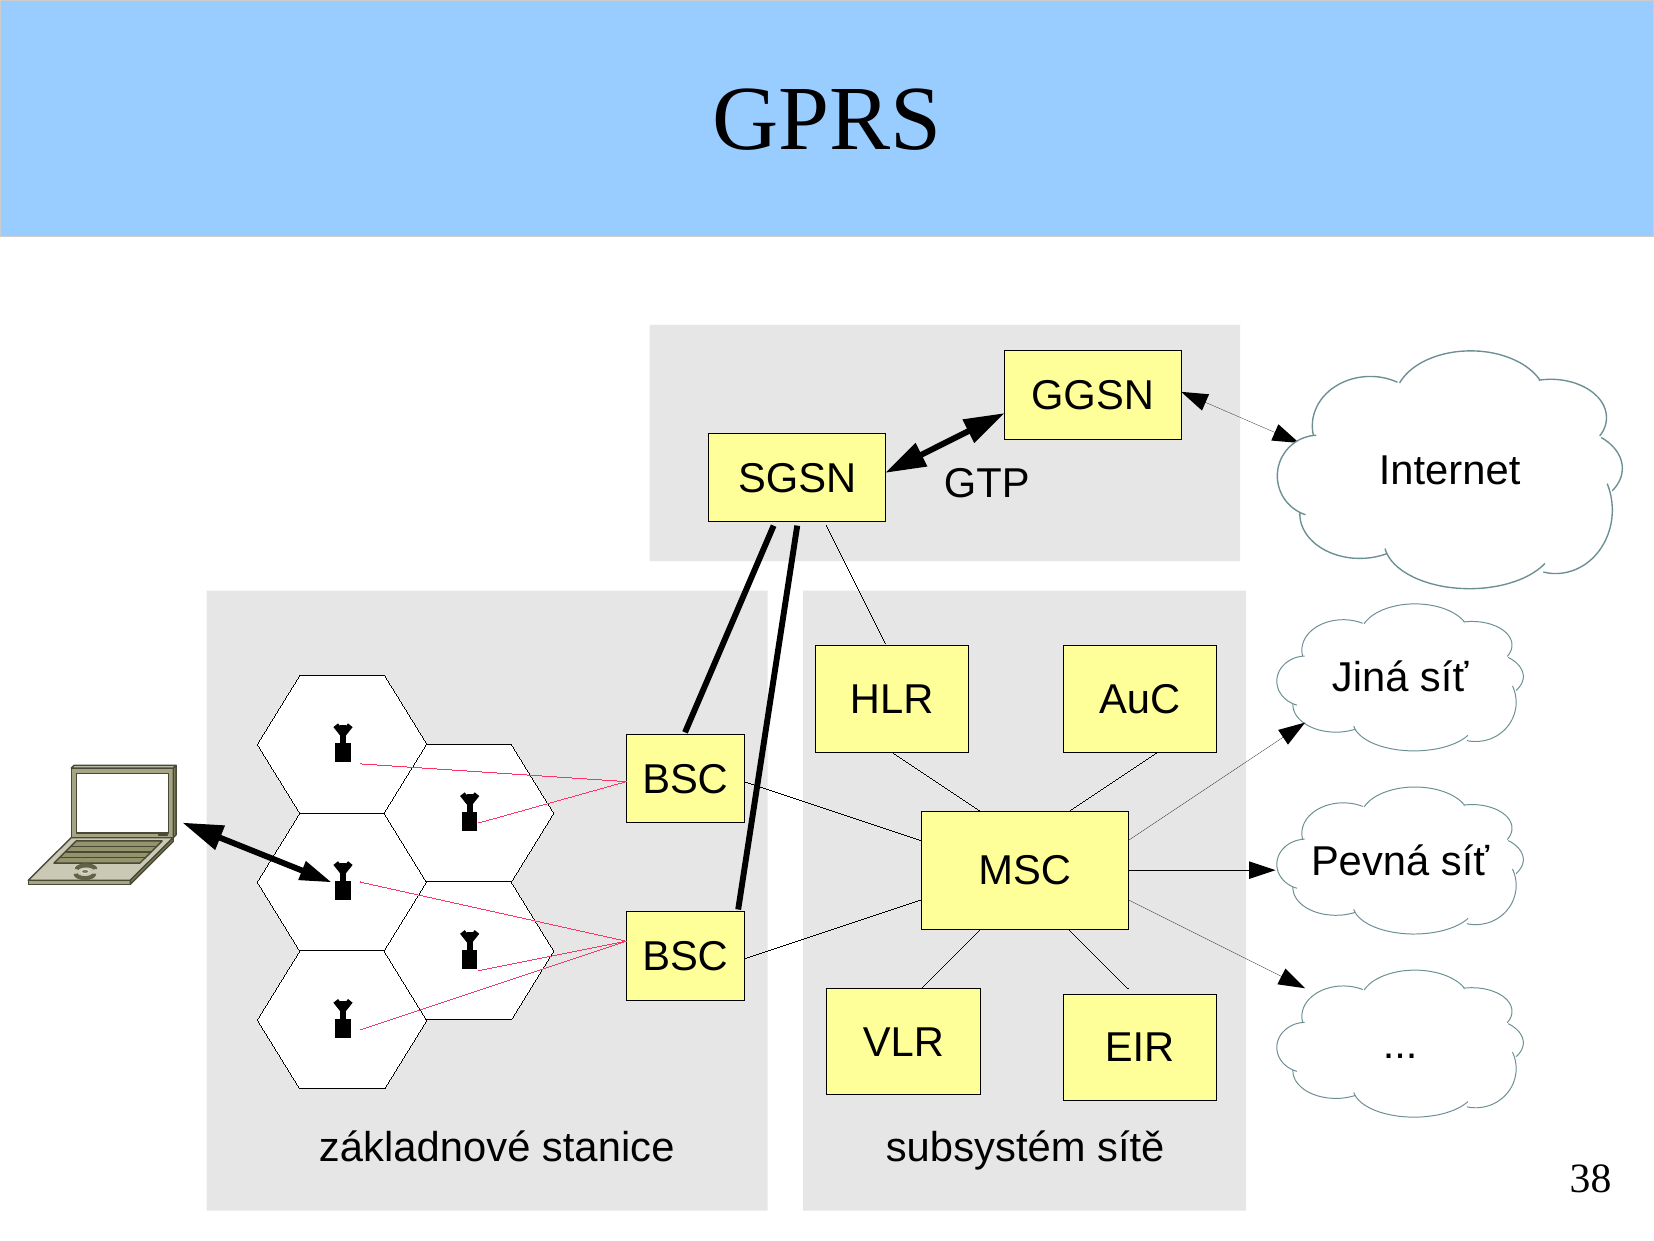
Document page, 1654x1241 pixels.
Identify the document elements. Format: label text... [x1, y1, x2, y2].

picture [1275, 968, 1525, 1119]
picture [1275, 602, 1525, 753]
text_box [1129, 763, 1247, 870]
text_box BSC [626, 911, 745, 1001]
text_box SGSN [708, 433, 886, 522]
text_box [206, 590, 768, 1211]
title GPRS [0, 0, 1654, 237]
picture [1275, 348, 1625, 591]
picture [1275, 785, 1525, 936]
picture [1275, 968, 1285, 975]
text_box [649, 324, 1241, 562]
text_box AuC [1063, 645, 1217, 753]
text_box [1129, 871, 1247, 958]
text_box BSC [626, 734, 745, 823]
text_box [803, 590, 1247, 1211]
text_box HLR [815, 645, 969, 753]
text_box MSC [921, 811, 1129, 930]
text_box GTP [925, 460, 1049, 531]
text_box subsystém sítě [885, 1124, 1165, 1195]
text_box základnové stanice [318, 1124, 675, 1195]
text_box EIR [1063, 994, 1217, 1101]
picture [27, 764, 178, 886]
text_box VLR [826, 988, 981, 1095]
text_box GGSN [1004, 350, 1182, 440]
